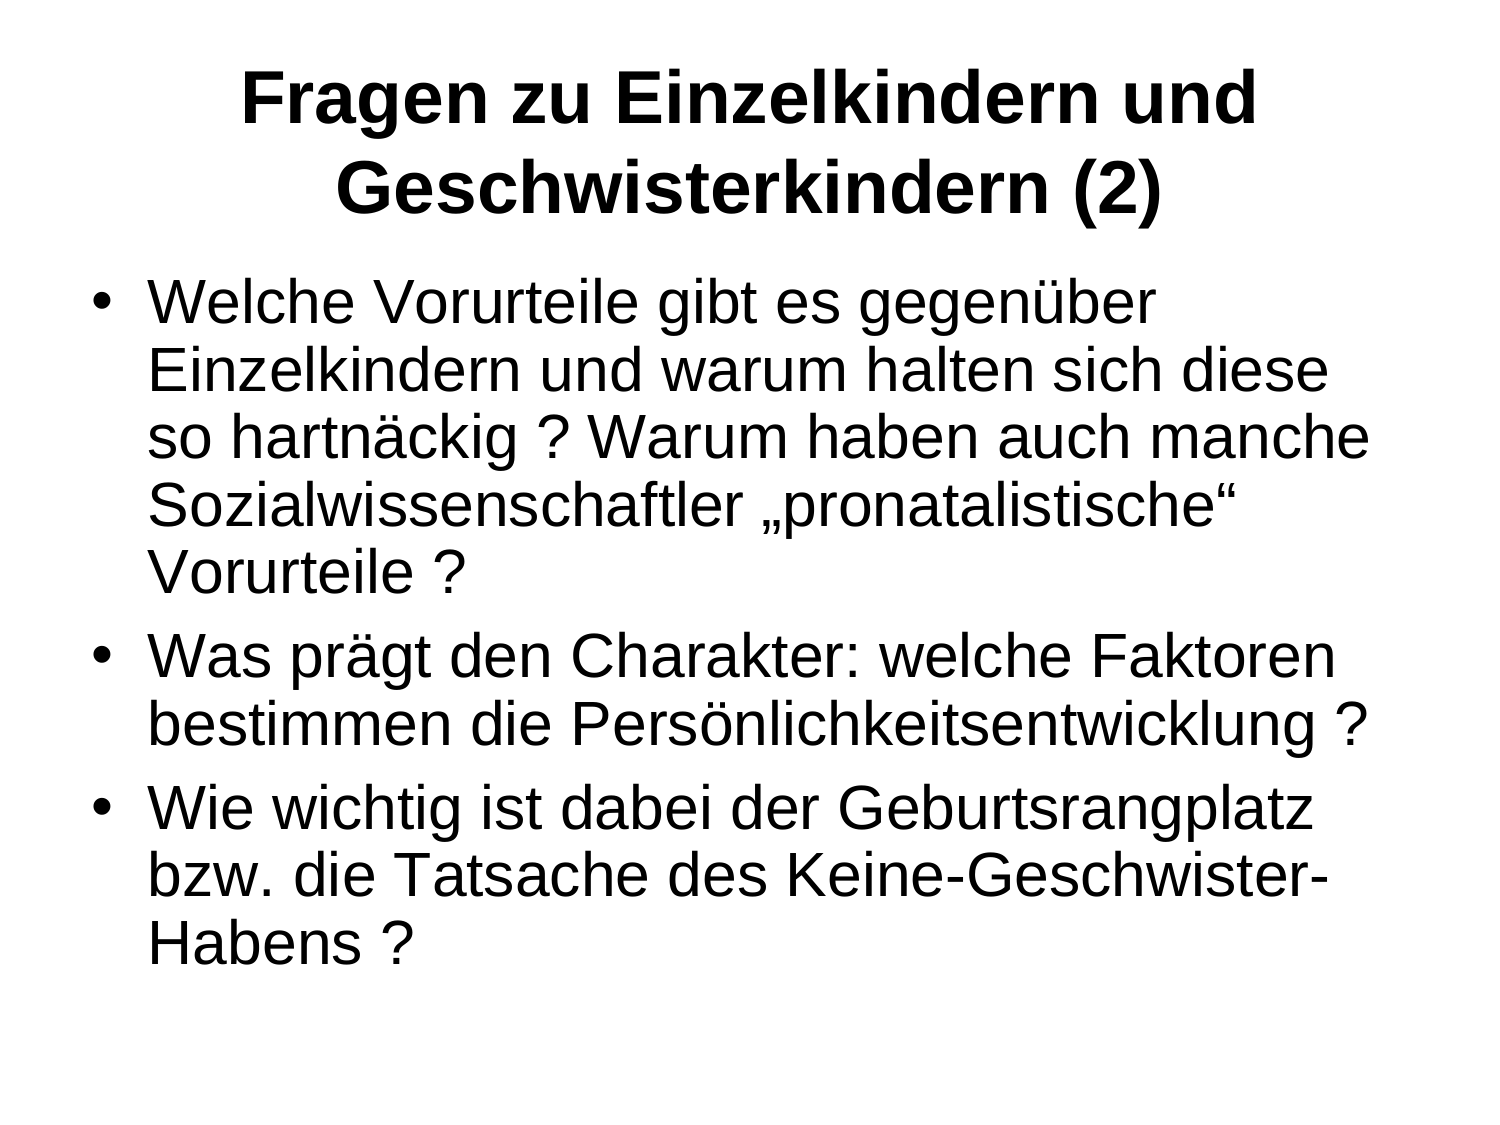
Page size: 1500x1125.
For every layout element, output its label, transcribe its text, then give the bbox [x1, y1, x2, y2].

list Welche Vorurteile gibt es gegenüber Einzelkindern und warum halten sich diese so hartnäckig ? Warum haben auch manche Sozialwissenschaftler „pronatalistische“ Vorurteile ? Was prägt den Charakter: welche Faktoren bestimmen die Persönlichkeitsentwicklung ? Wie wichtig ist dabei der Geburtsrangplatz bzw. die Tatsache des Keine-Geschwister-Habens ? [76, 262, 1425, 1059]
title Fragen zu Einzelkindern und Geschwisterkindern (2) [75, 45, 1426, 233]
